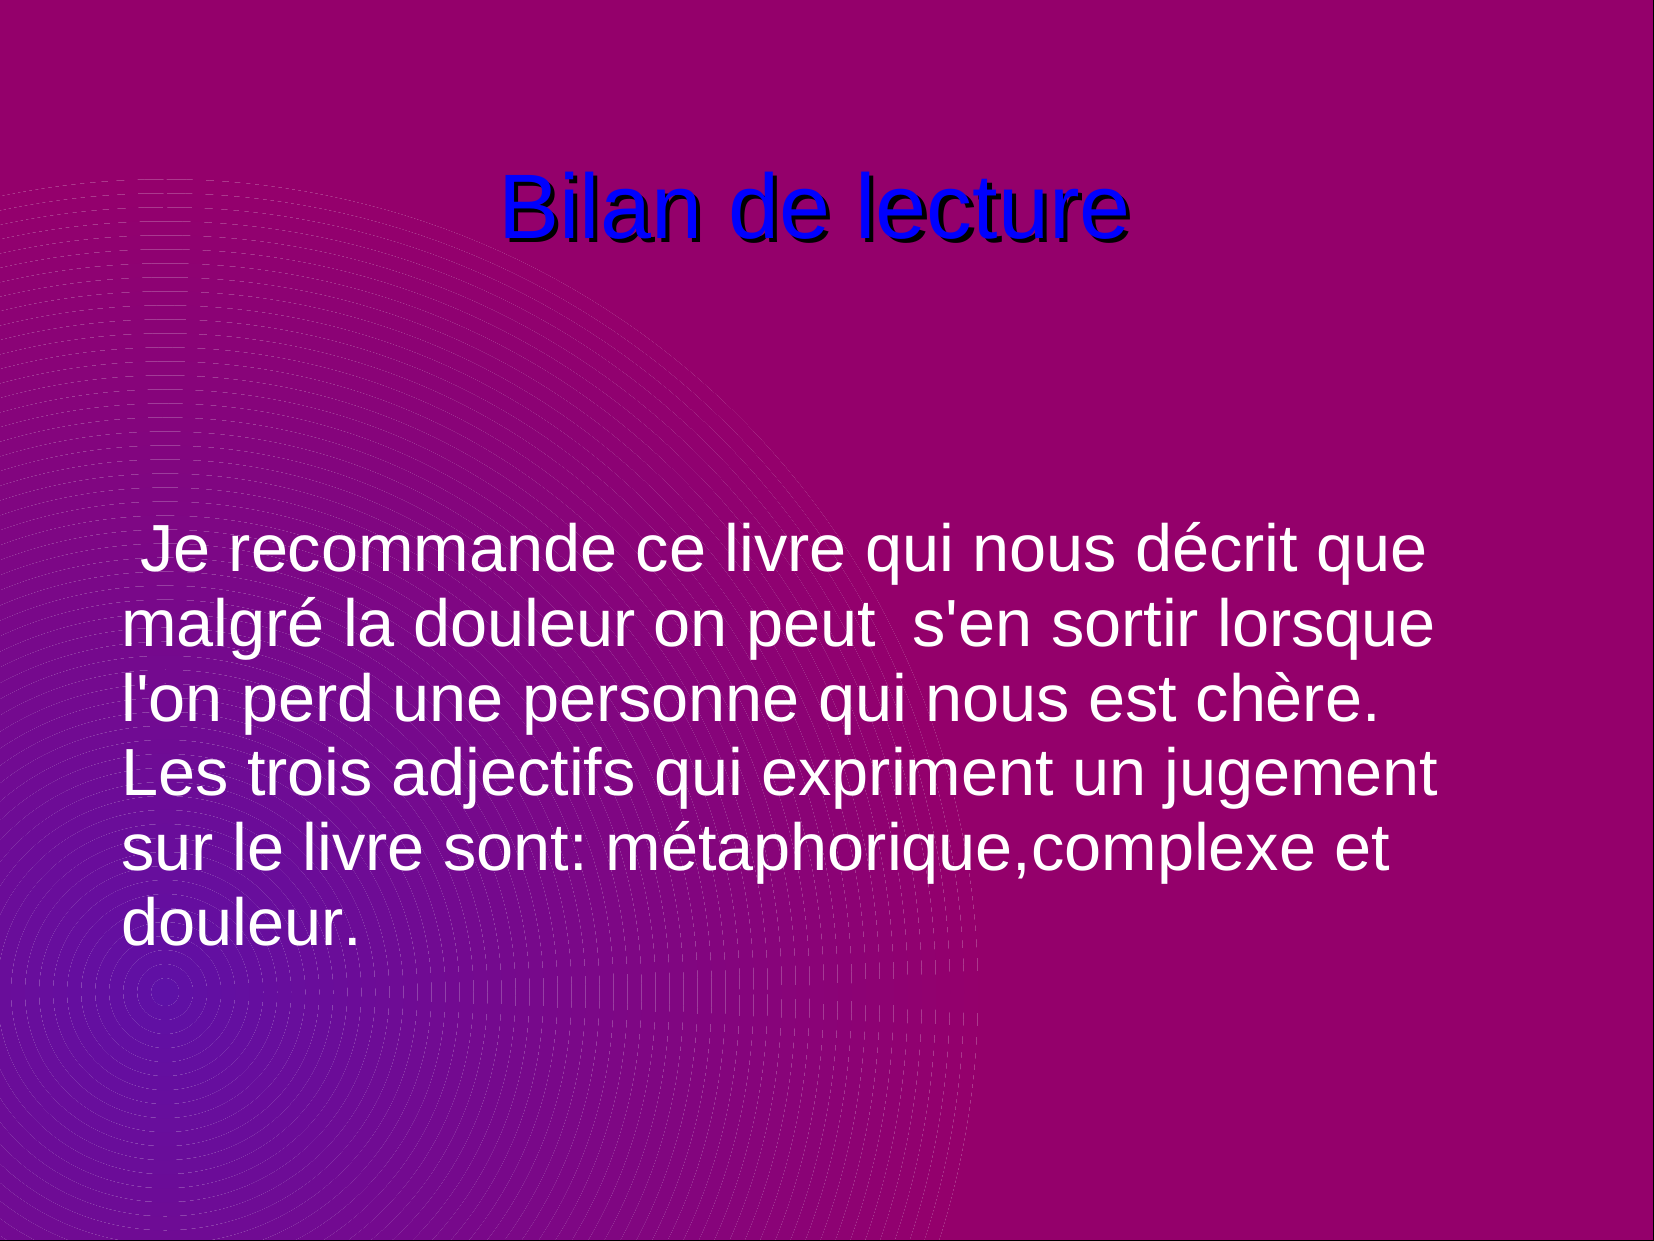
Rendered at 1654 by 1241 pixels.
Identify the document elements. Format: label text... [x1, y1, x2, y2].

title Bilan de lecture [121, 102, 1534, 311]
subtitle Je recommande ce livre qui nous décrit que malgré la douleur on peut s'en sortir lorsque l'on perd une personne qui nous est chère. Les trois adjectifs qui expriment un jugement sur le livre sont: métaphorique,complexe et douleur. [121, 344, 1534, 1127]
